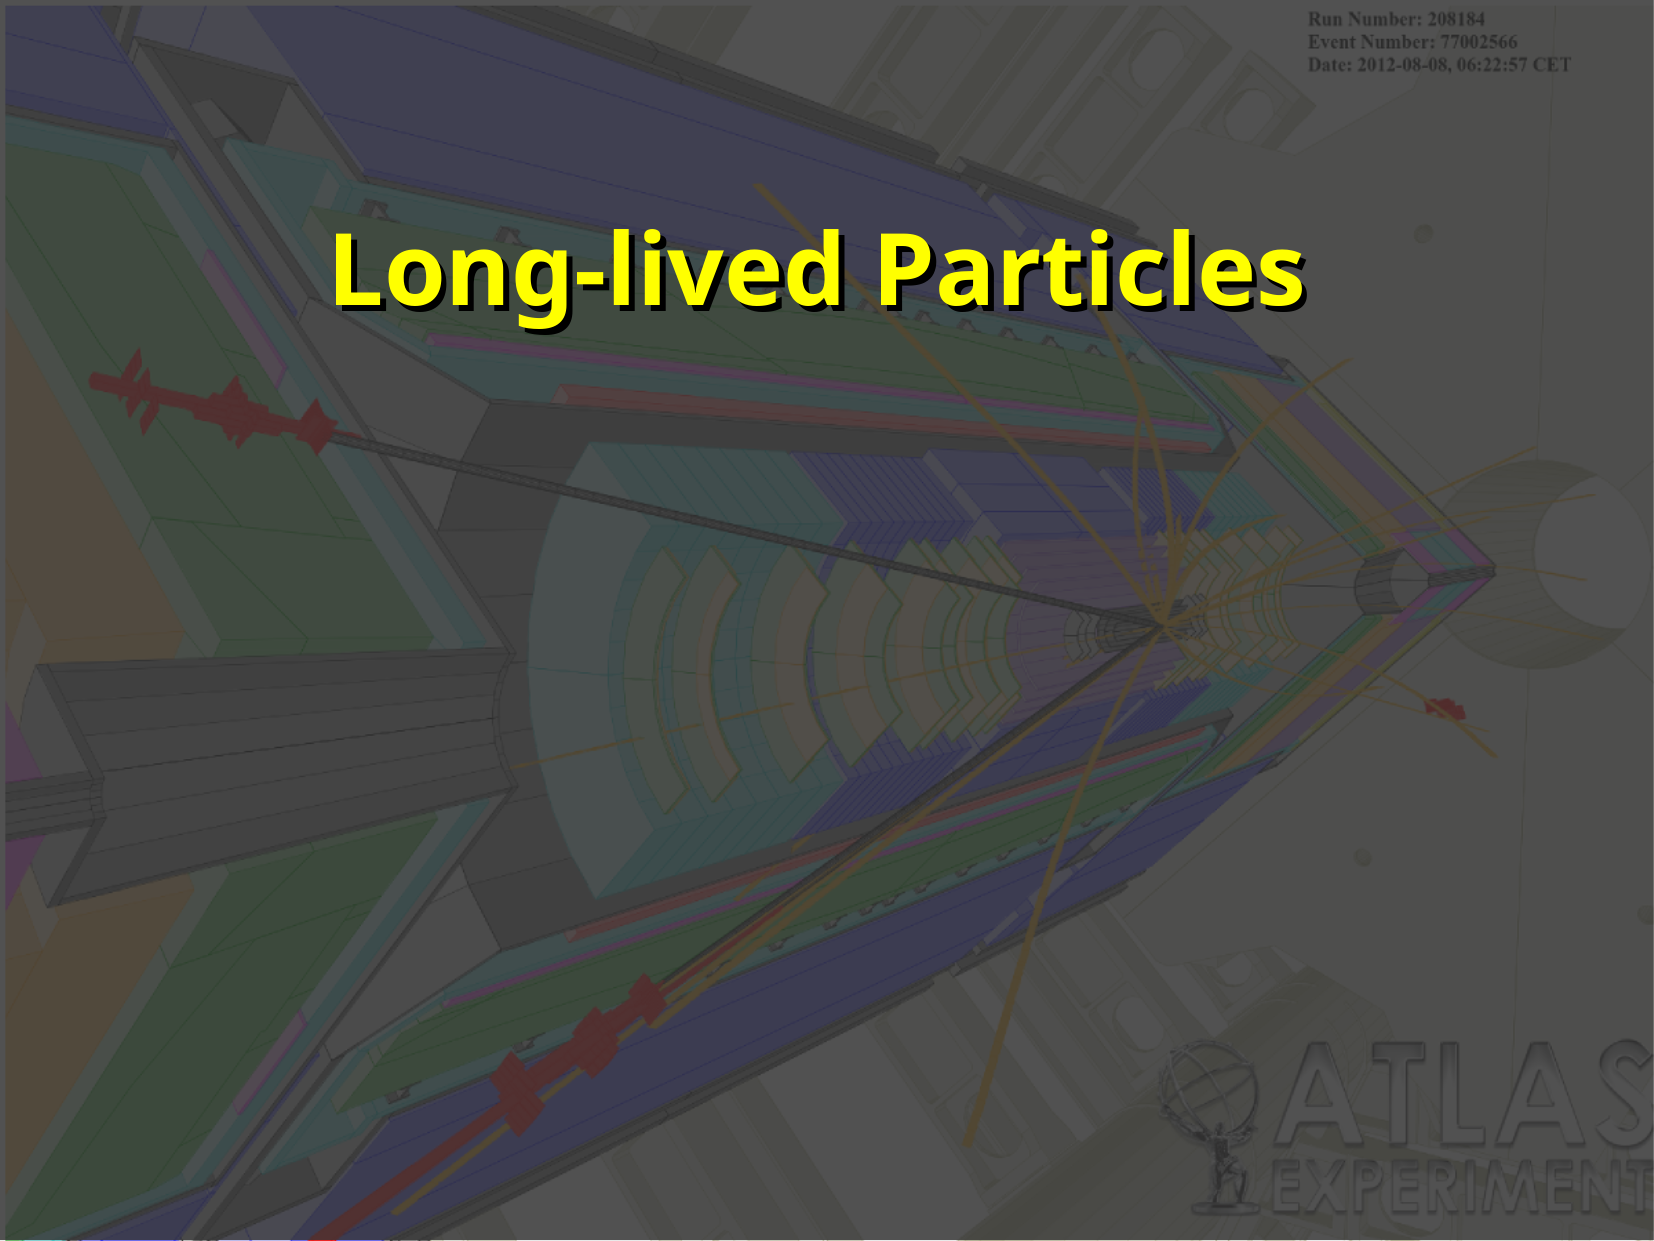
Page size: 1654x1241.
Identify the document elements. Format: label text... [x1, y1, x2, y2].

text_box Long-lived Particles [161, 191, 1474, 323]
text_box [0, 0, 1654, 1241]
